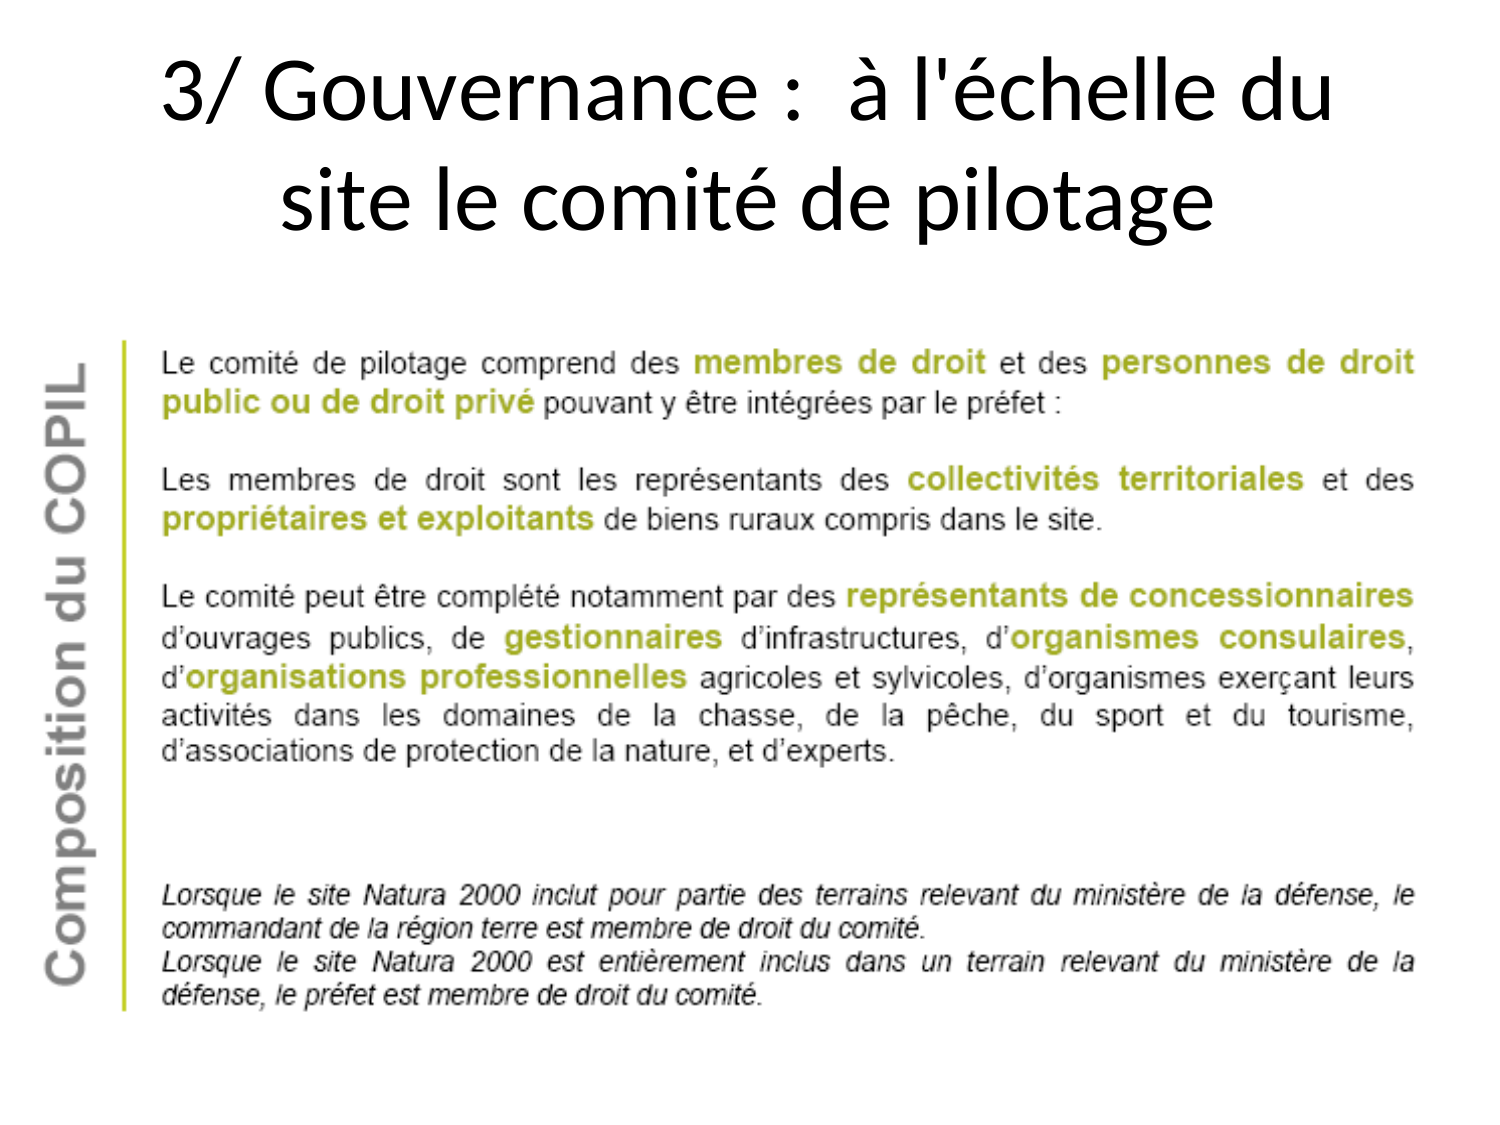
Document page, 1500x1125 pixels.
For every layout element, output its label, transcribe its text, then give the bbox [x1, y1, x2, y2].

picture [0, 295, 1480, 1093]
title 3/ Gouvernance : à l'échelle du site le comité de pilotage [75, 21, 1423, 257]
